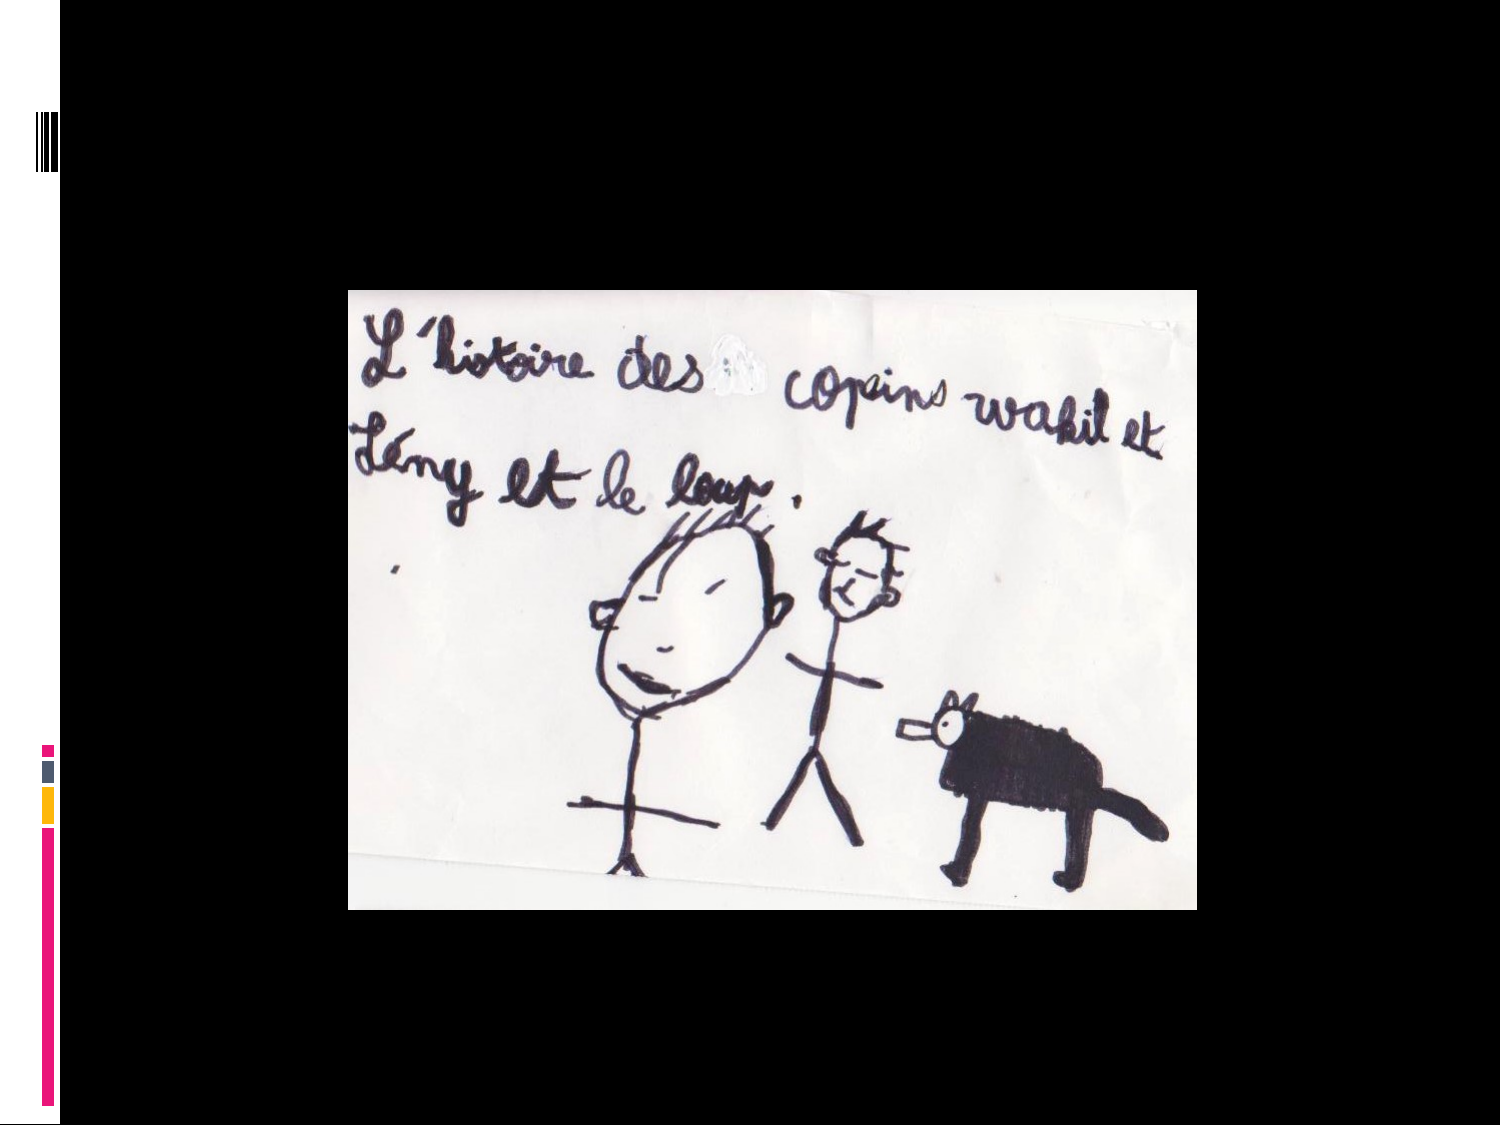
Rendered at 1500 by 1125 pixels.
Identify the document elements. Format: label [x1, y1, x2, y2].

picture [348, 290, 1197, 910]
